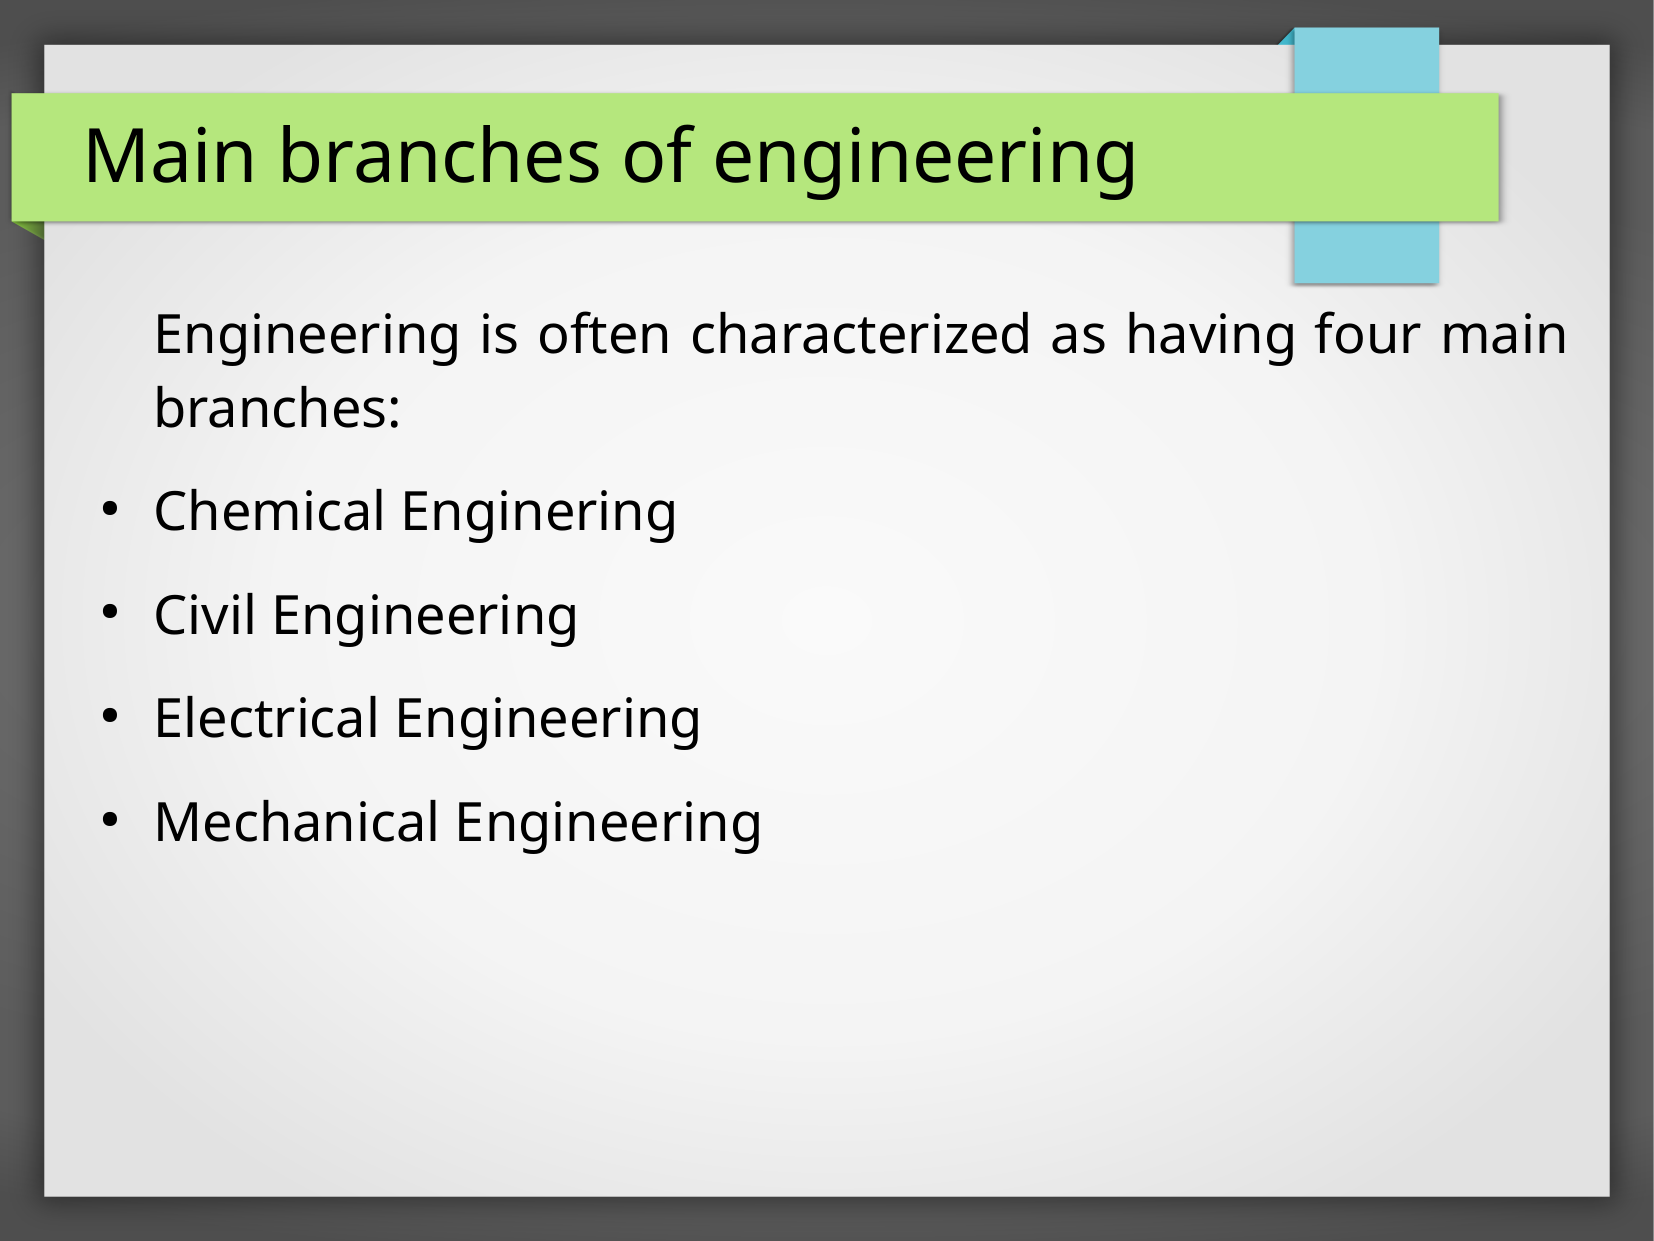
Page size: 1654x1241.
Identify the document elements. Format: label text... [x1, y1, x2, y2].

title Main branches of engineering [82, 78, 1264, 229]
picture [0, 0, 1654, 1241]
list Engineering is often characterized as having four main branches: Chemical Enginering Civil Engineering Electrical Engineering Mechanical Engineering [82, 295, 1571, 1015]
